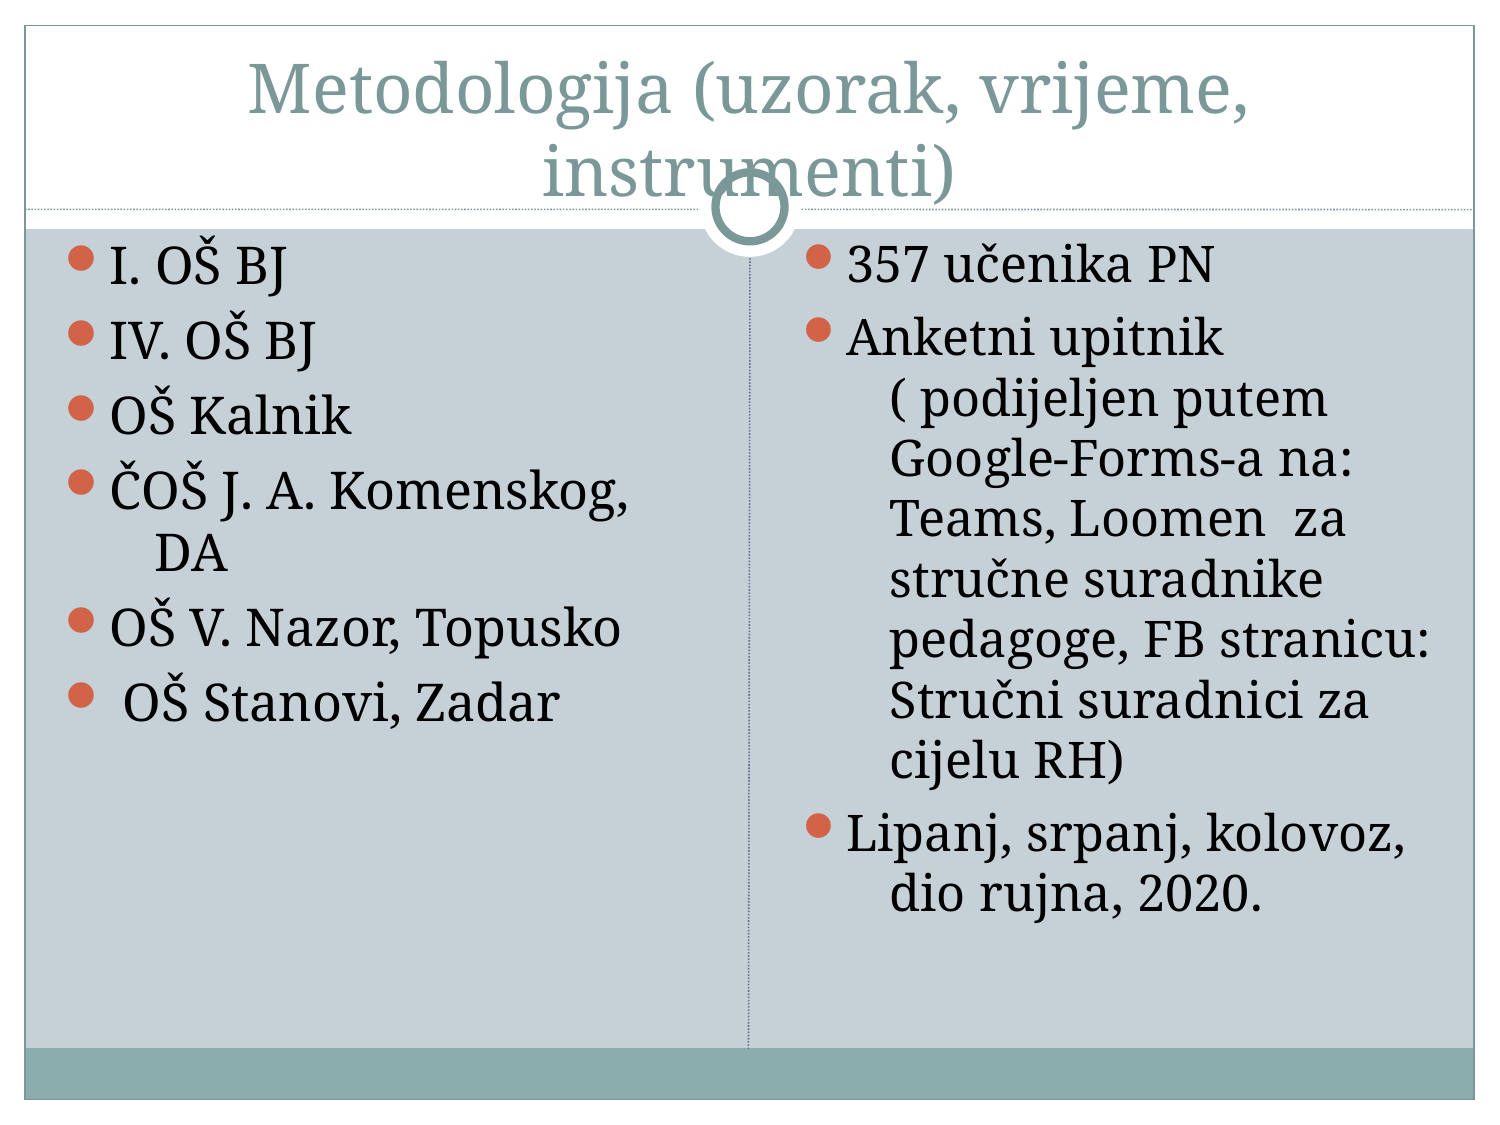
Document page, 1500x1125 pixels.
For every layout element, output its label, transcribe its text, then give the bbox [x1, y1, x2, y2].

title Metodologija (uzorak, vrijeme, instrumenti) [49, 37, 1450, 162]
list 357 učenika PN Anketni upitnik ( podijeljen putem Google-Forms-a na: Teams, Loomen za stručne suradnike pedagoge, FB stranicu: Stručni suradnici za cijelu RH) Lipanj, srpanj, kolovoz, dio rujna, 2020. [787, 224, 1450, 994]
list I. OŠ BJ IV. OŠ BJ OŠ Kalnik ČOŠ J. A. Komenskog, DA OŠ V. Nazor, Topusko OŠ Stanovi, Zadar [49, 224, 712, 994]
